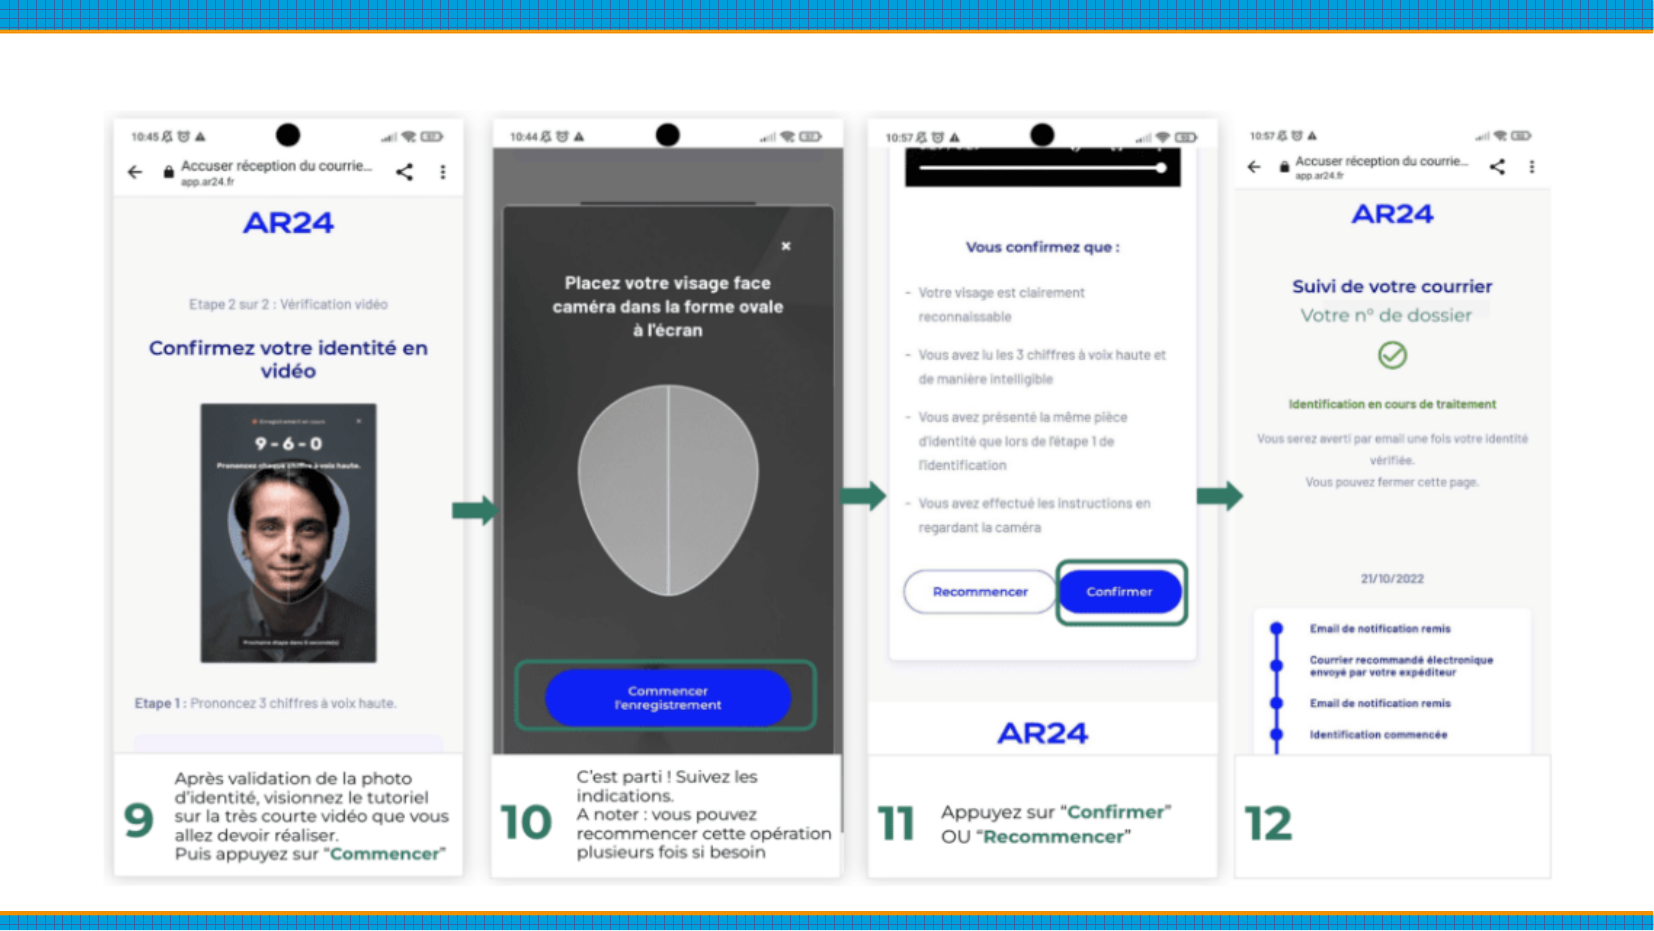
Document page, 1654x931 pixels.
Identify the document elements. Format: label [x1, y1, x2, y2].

picture [88, 88, 1565, 886]
